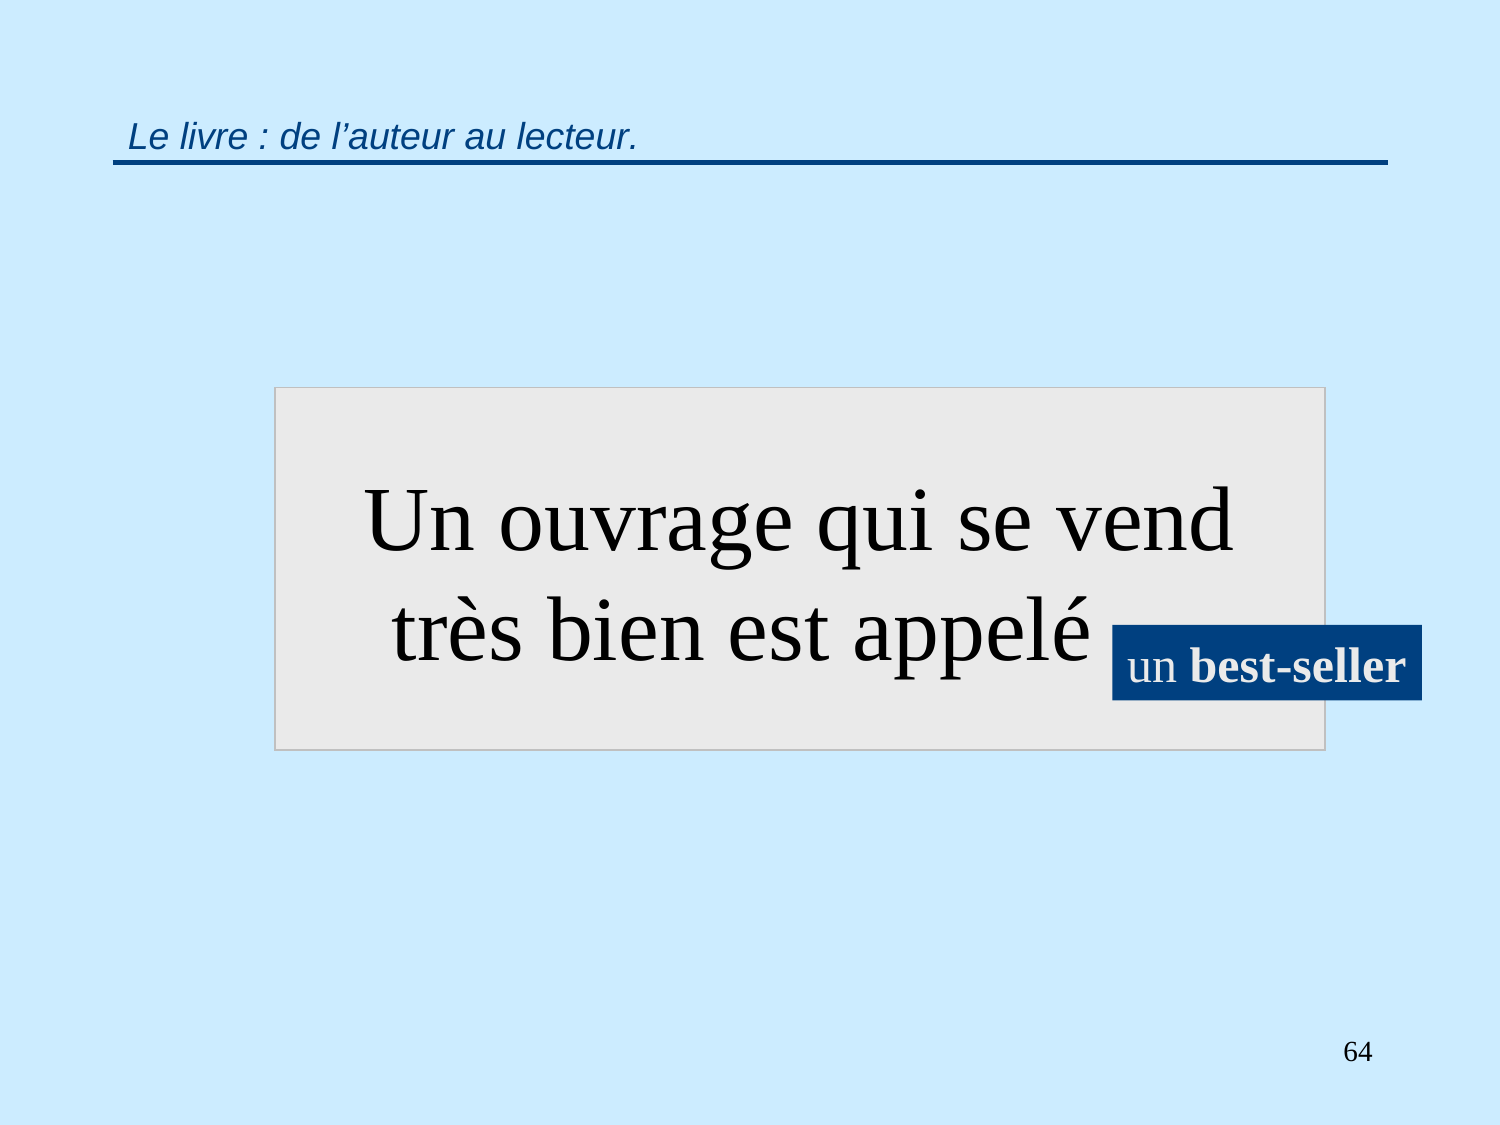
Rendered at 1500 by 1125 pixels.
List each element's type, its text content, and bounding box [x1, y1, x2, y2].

text_box Le livre : de l’auteur au lecteur. [113, 104, 655, 160]
text_box un best-seller [1112, 624, 1422, 701]
title Un ouvrage qui se vend très bien est appelé … [275, 387, 1326, 751]
